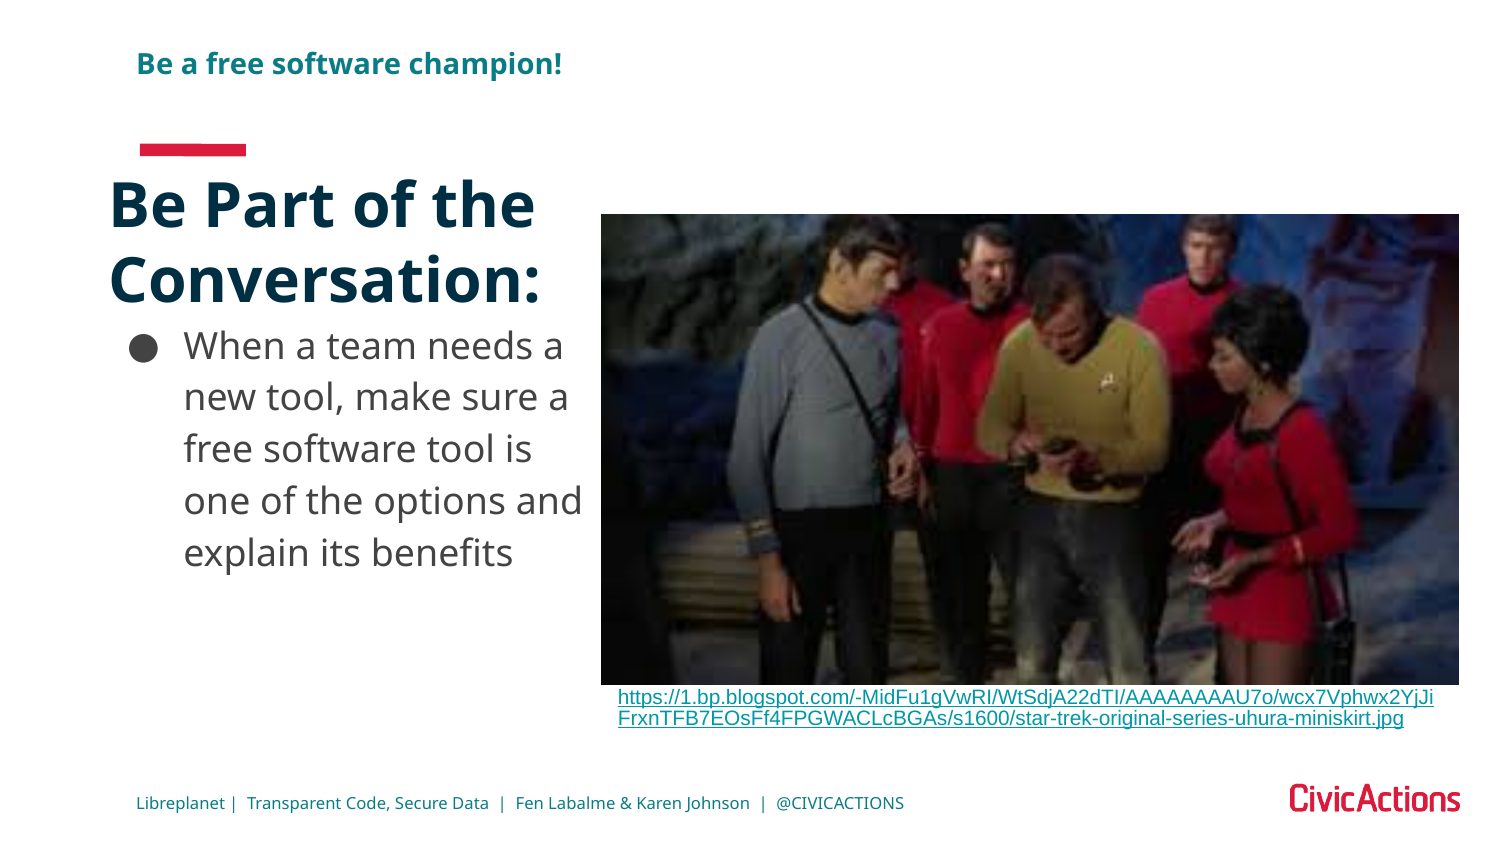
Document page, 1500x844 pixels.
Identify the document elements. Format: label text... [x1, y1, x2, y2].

list Be Part of the Conversation: When a team needs a new tool, make sure a free software tool is one of the options and explain its benefits [93, 150, 602, 750]
picture [601, 214, 1459, 685]
text_box Libreplanet | Transparent Code, Secure Data | Fen Labalme & Karen Johnson | @CIVICACTIONS [121, 778, 1467, 817]
text_box https://1.bp.blogspot.com/-MidFu1gVwRI/WtSdjA22dTI/AAAAAAAAU7o/wcx7Vphwx2YjJiFrxnTFB7EOsFf4FPGWACLcBGAs/s1600/star-trek-original-series-uhura-miniskirt.jpg [602, 668, 1460, 718]
title Be a free software champion! [121, 30, 1375, 112]
